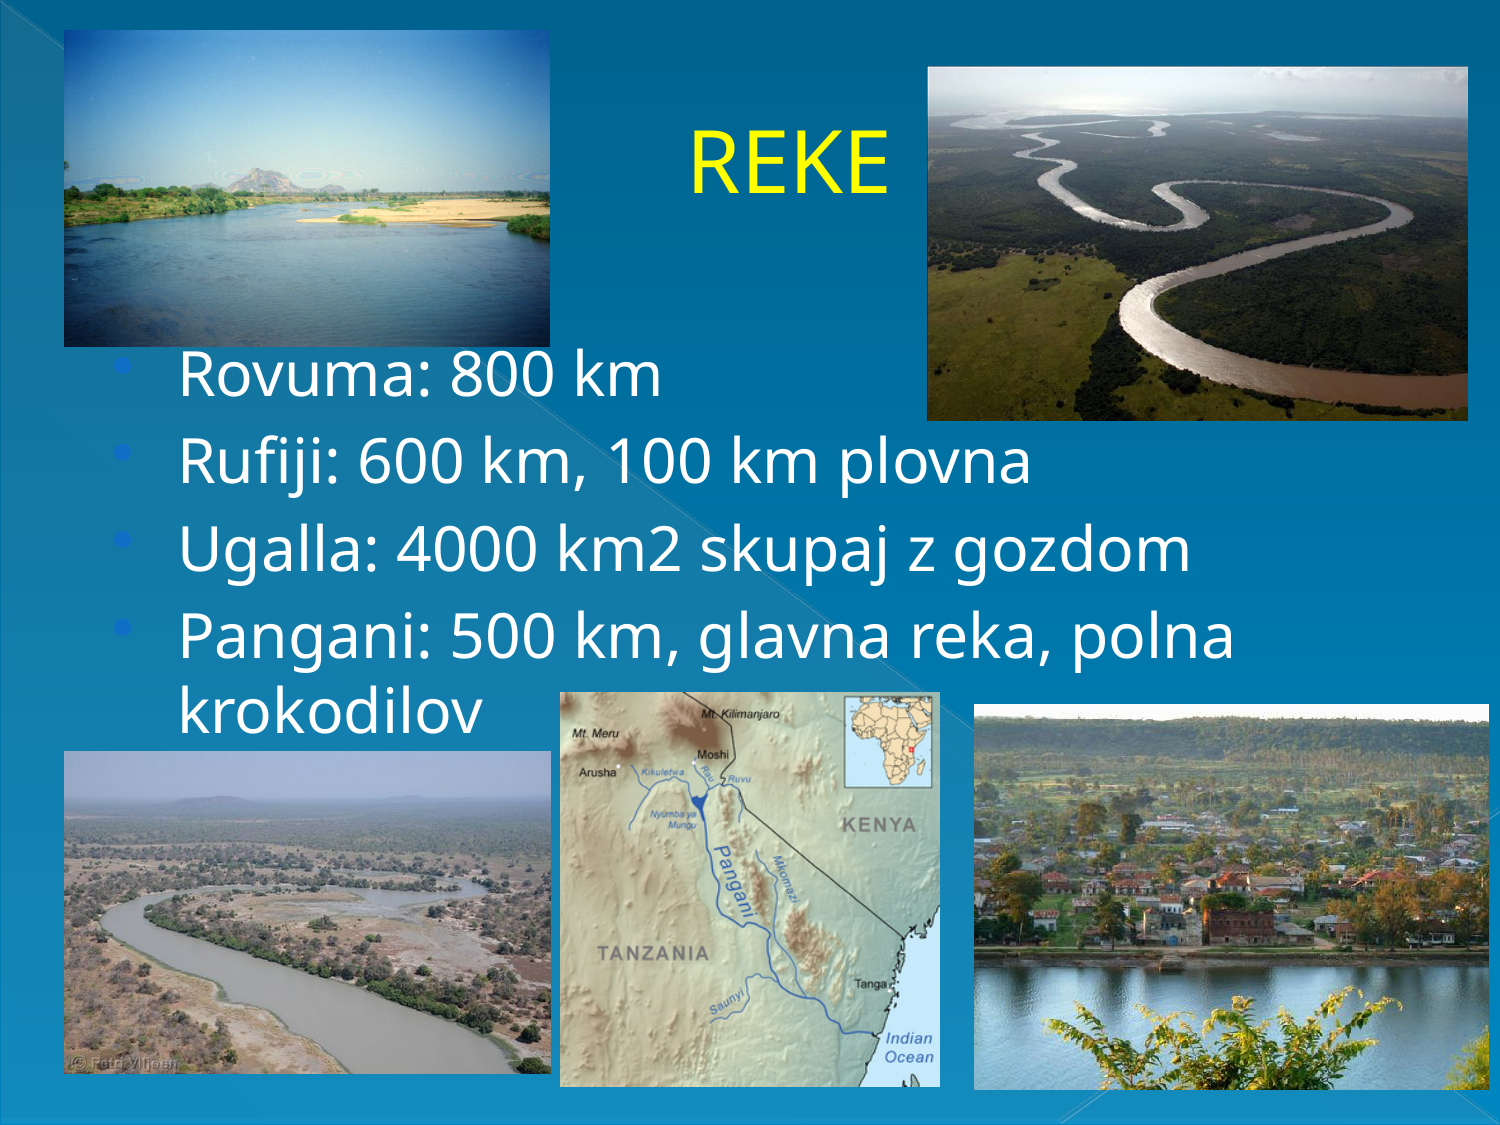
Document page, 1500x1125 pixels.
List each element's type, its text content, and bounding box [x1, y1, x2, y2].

picture [974, 705, 1488, 1090]
picture [928, 67, 1467, 420]
title REKE [550, 43, 1425, 274]
picture [64, 31, 549, 347]
list Rovuma: 800 km Rufiji: 600 km, 100 km plovna Ugalla: 4000 km2 skupaj z gozdom Pangani: 500 km, glavna reka, polna krokodilov [88, 326, 1439, 1077]
picture [560, 692, 940, 1087]
picture [64, 751, 551, 1074]
